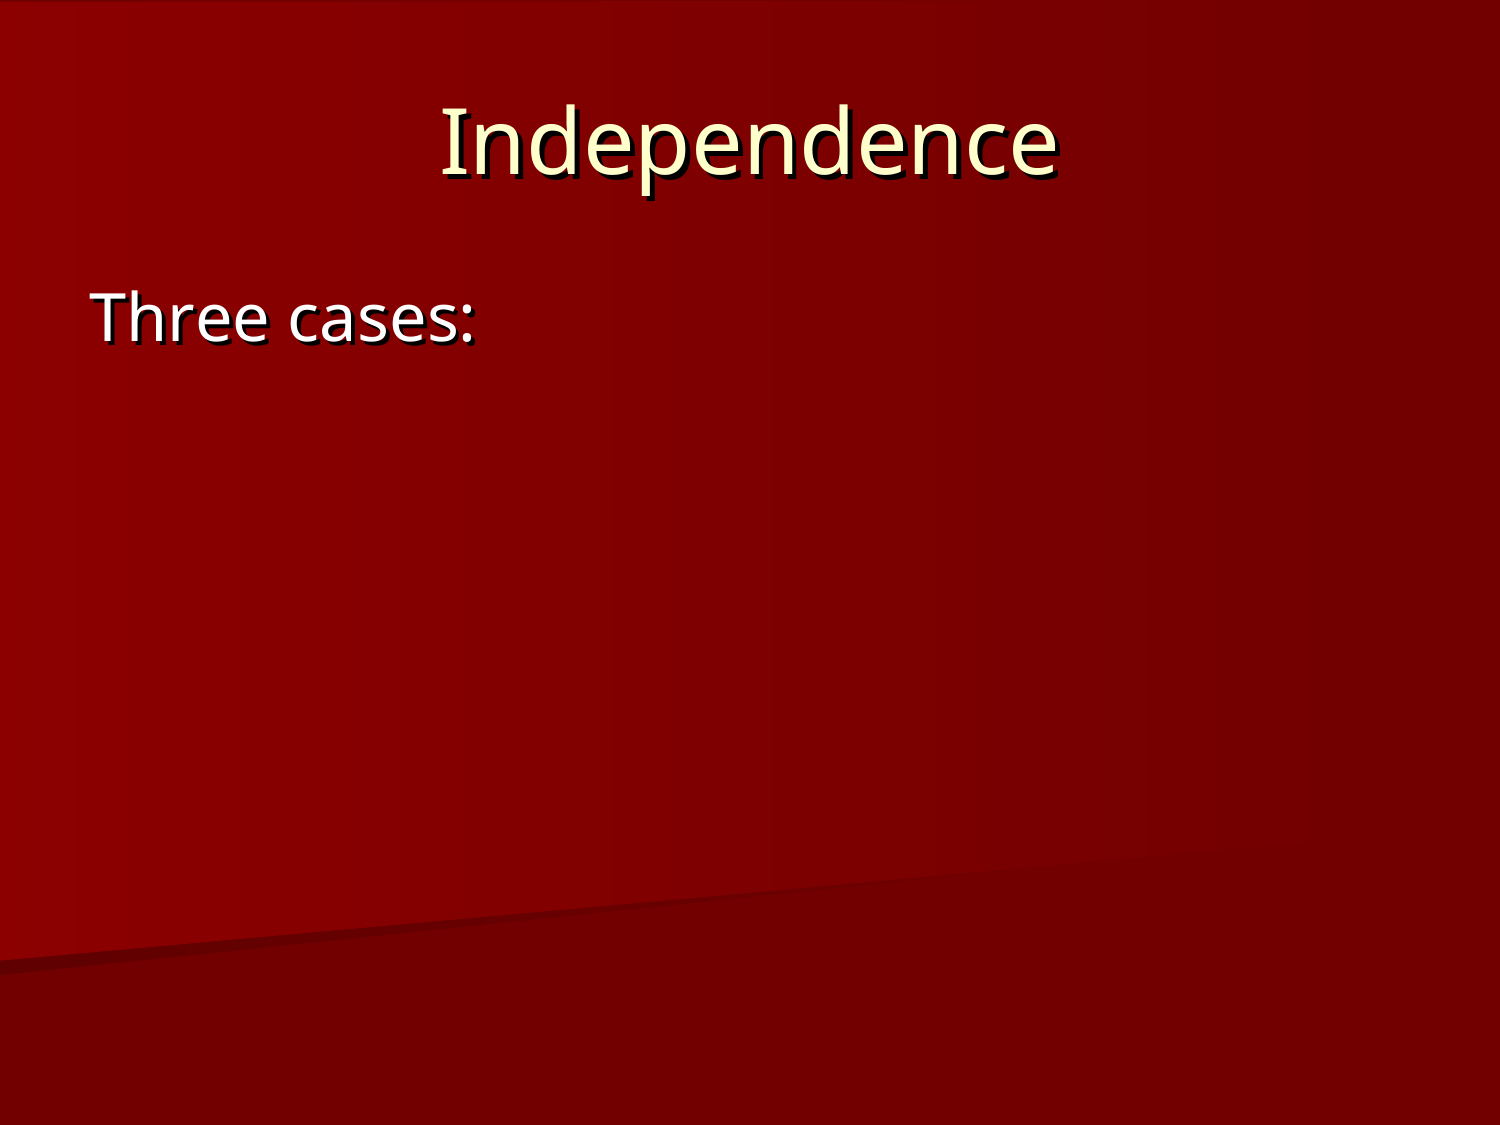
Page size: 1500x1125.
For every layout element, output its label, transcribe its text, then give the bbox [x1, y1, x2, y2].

title Independence [75, 45, 1426, 233]
list Three cases: [75, 262, 1426, 1001]
